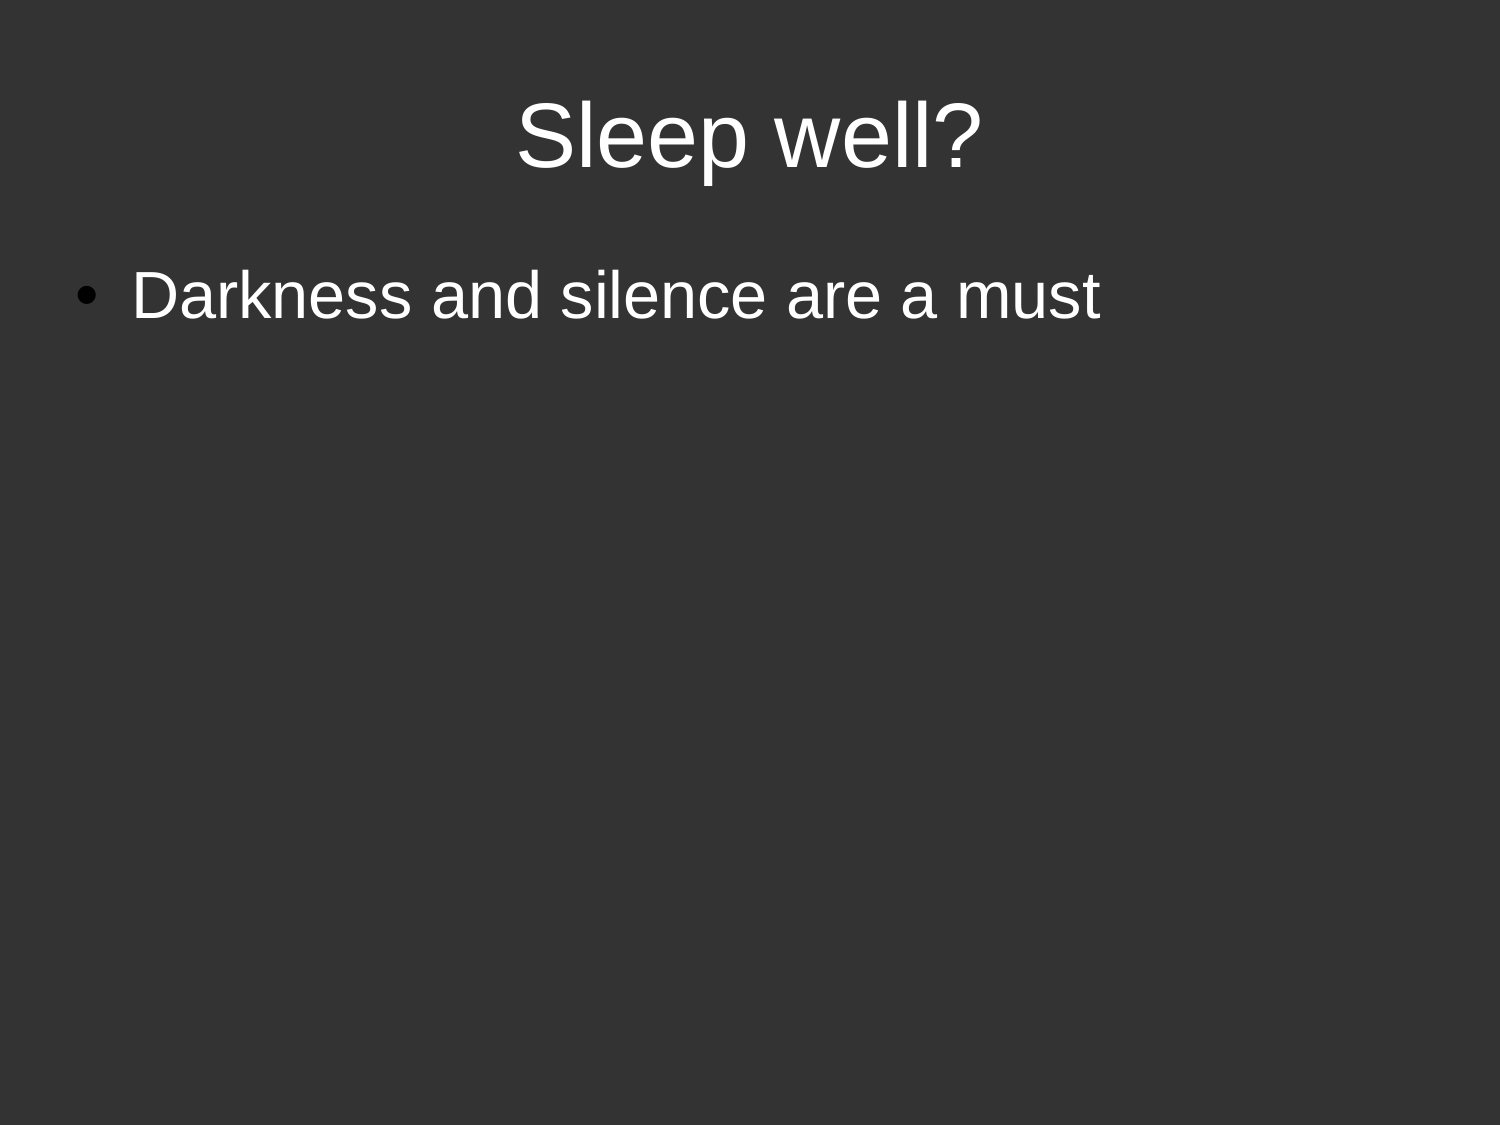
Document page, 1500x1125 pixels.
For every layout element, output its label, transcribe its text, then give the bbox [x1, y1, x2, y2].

title Sleep well? [75, 21, 1425, 257]
list Darkness and silence are a must [75, 262, 1425, 1005]
